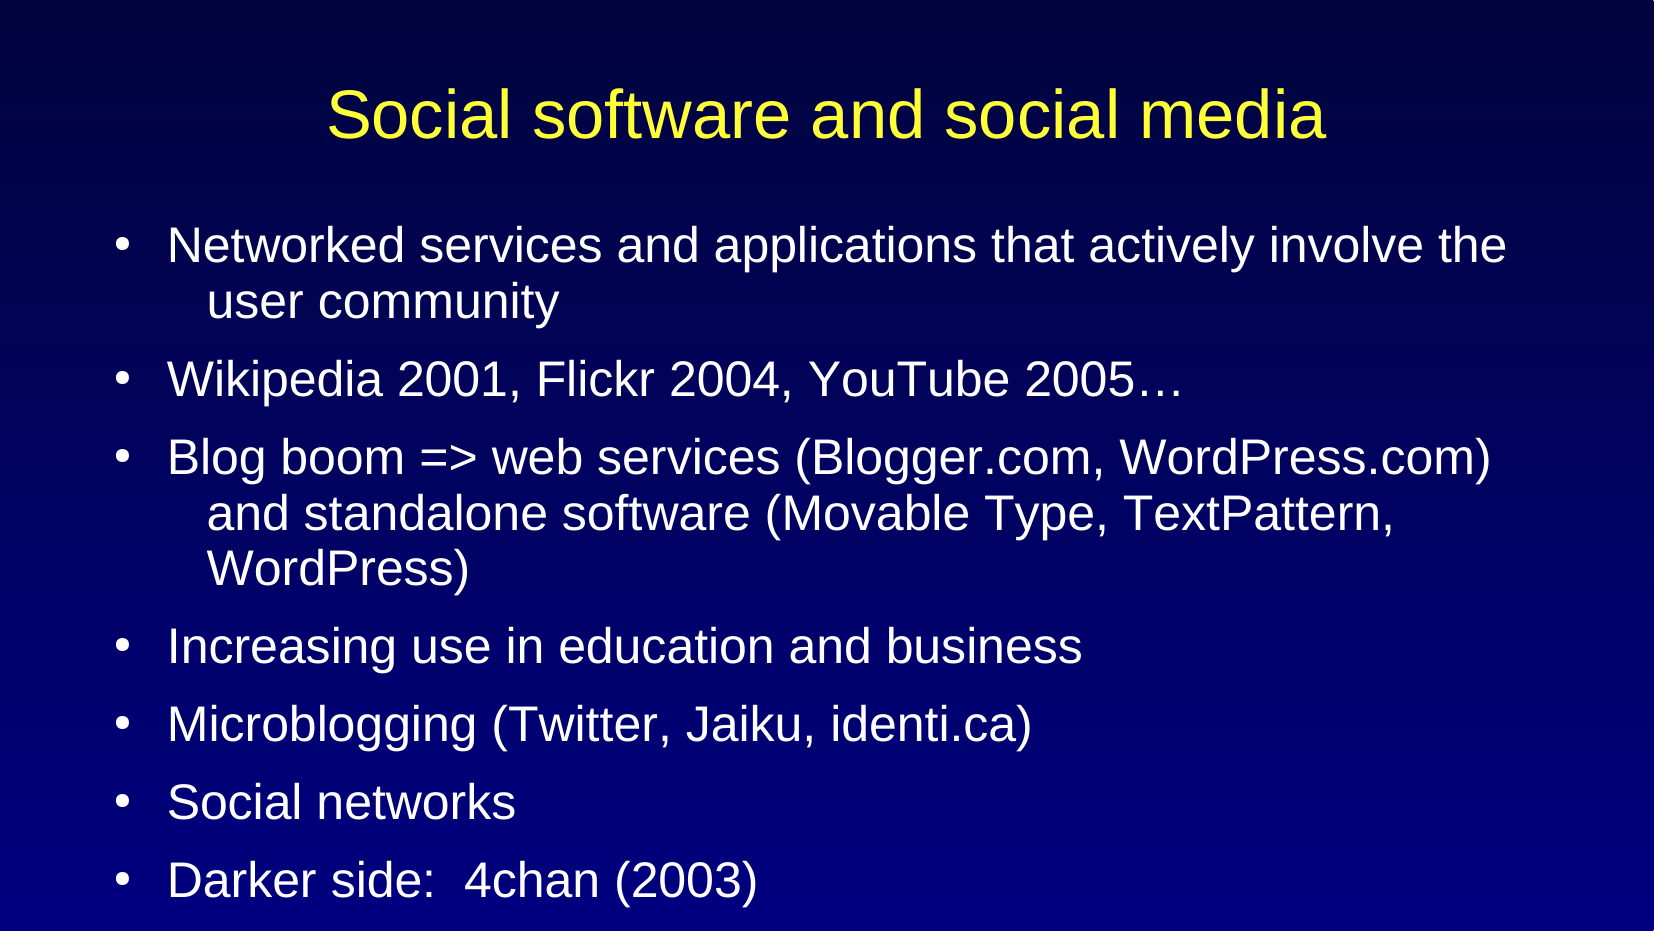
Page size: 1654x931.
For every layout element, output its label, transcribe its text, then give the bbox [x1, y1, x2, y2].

title Social software and social media [82, 37, 1571, 193]
list Networked services and applications that actively involve the user community Wikipedia 2001, Flickr 2004, YouTube 2005… Blog boom => web services (Blogger.com, WordPress.com) and standalone software (Movable Type, TextPattern, WordPress) Increasing use in education and business Microblogging (Twitter, Jaiku, identi.ca) Social networks Darker side: 4chan (2003) [82, 217, 1571, 908]
